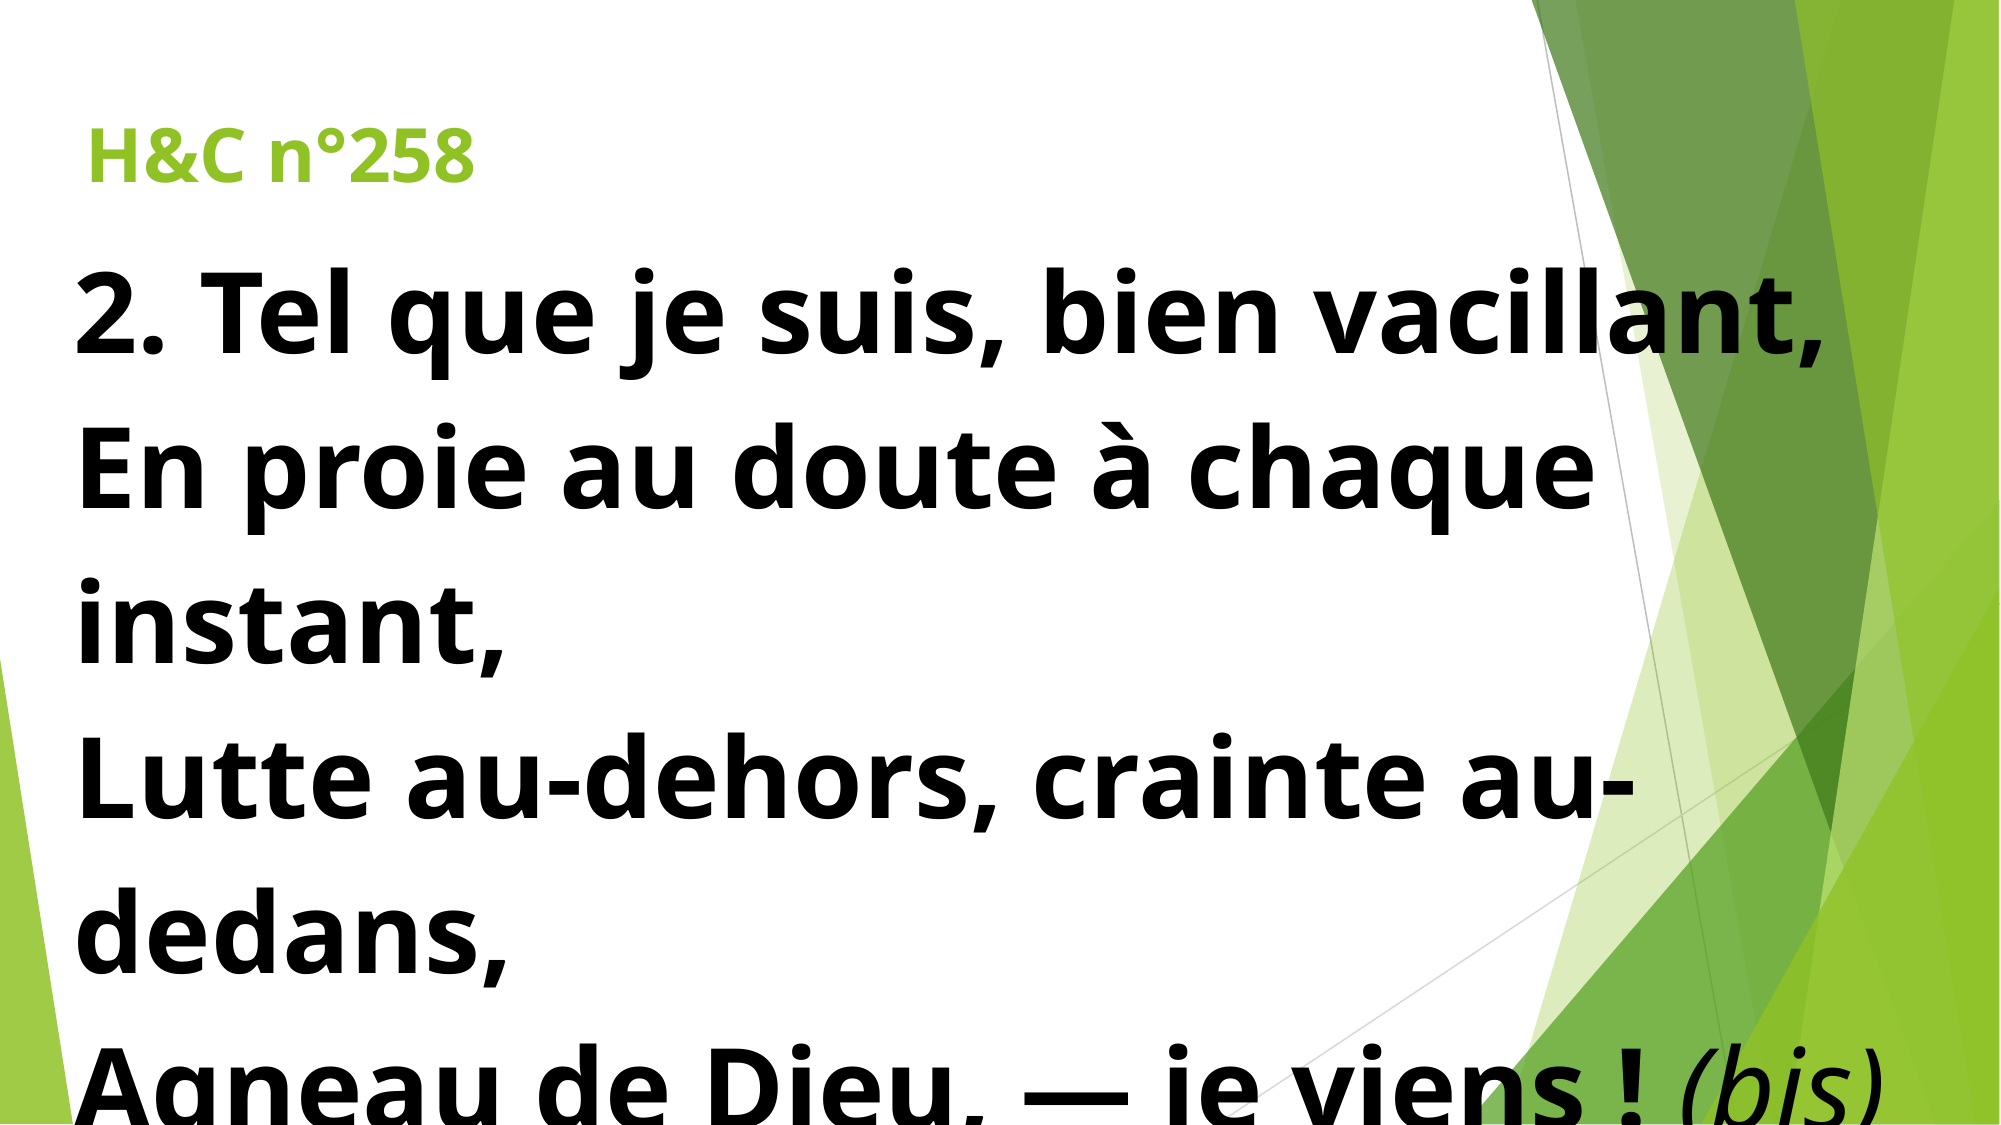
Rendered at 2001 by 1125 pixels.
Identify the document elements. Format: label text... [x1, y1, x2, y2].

text_box 2. Tel que je suis, bien vacillant, En proie au doute à chaque instant, Lutte au-dehors, crainte au-dedans, Agneau de Dieu, — je viens ! (bis) [59, 213, 2001, 1037]
text_box H&C n°258 [70, 99, 1522, 213]
